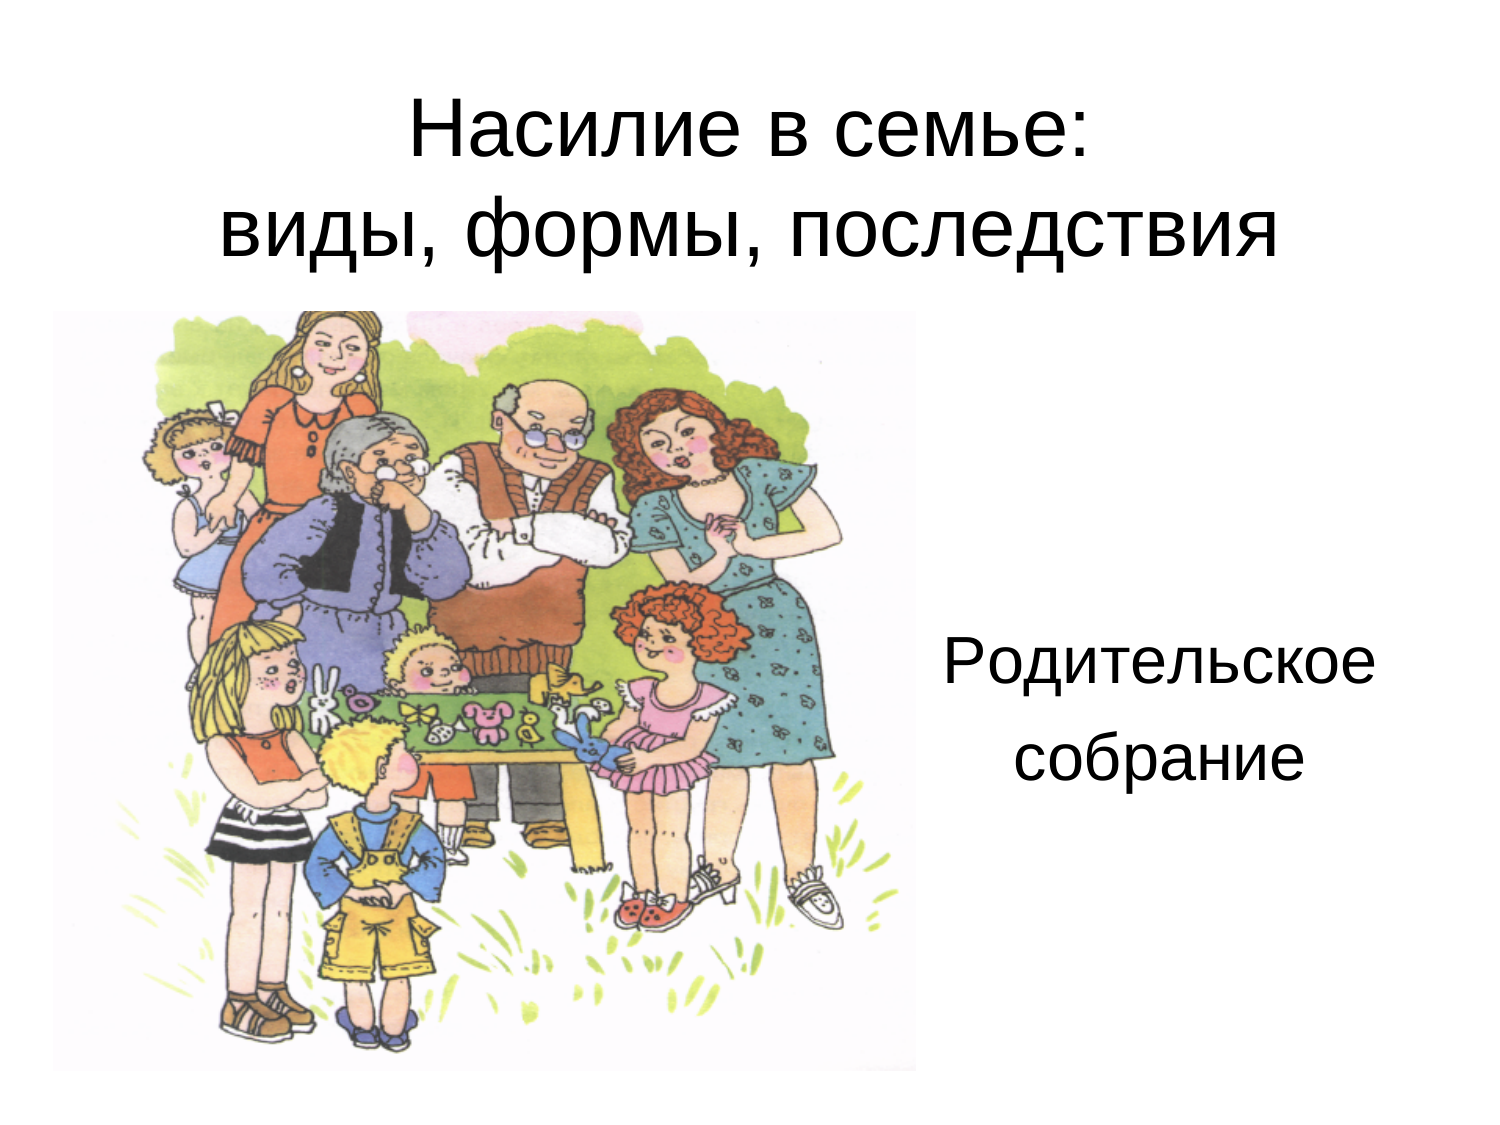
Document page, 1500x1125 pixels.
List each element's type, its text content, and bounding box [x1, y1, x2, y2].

subtitle Родительское собрание [916, 609, 1465, 925]
title Насилие в семье: виды, формы, последствия [112, 42, 1388, 303]
picture [53, 311, 916, 1071]
